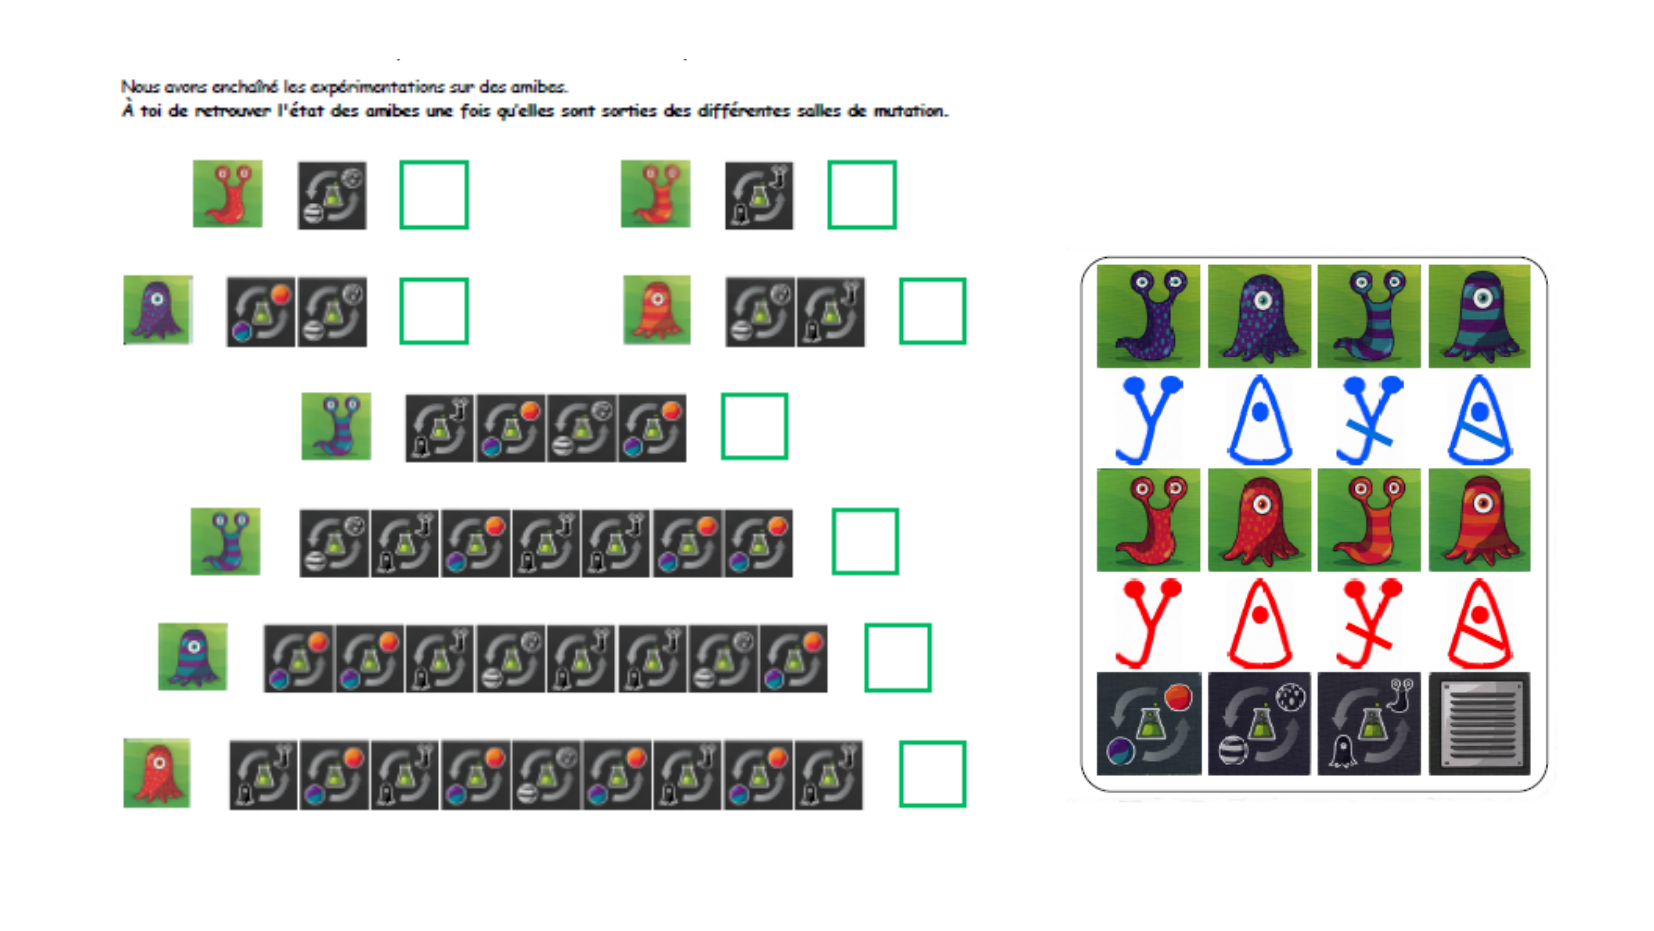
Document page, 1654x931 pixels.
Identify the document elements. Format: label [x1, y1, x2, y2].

picture [1066, 232, 1595, 804]
picture [72, 59, 1028, 827]
